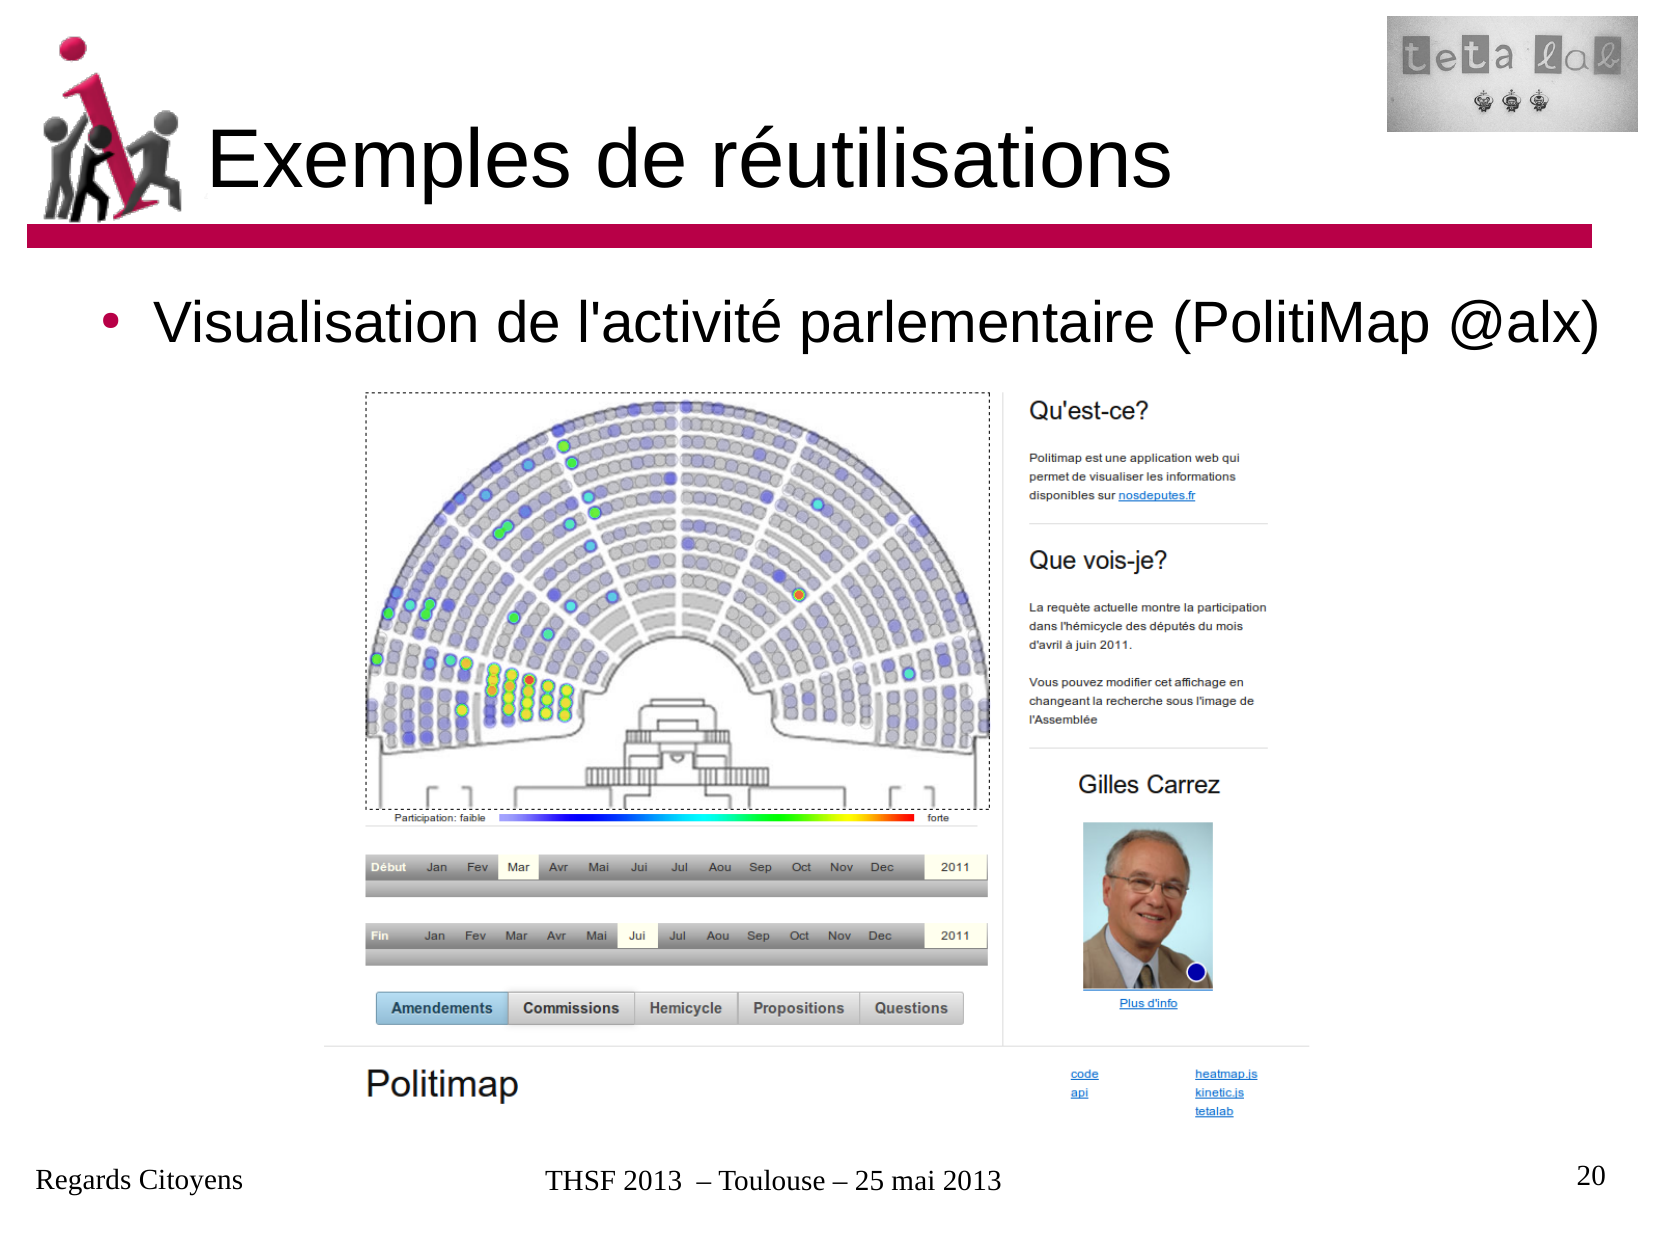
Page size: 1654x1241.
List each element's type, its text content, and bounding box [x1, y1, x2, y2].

picture [27, 31, 208, 224]
picture [1387, 16, 1638, 132]
title Exemples de réutilisations [206, 55, 1595, 263]
list Visualisation de l'activité parlementaire (PolitiMap @alx) [82, 290, 1625, 1109]
picture [295, 383, 1328, 1135]
